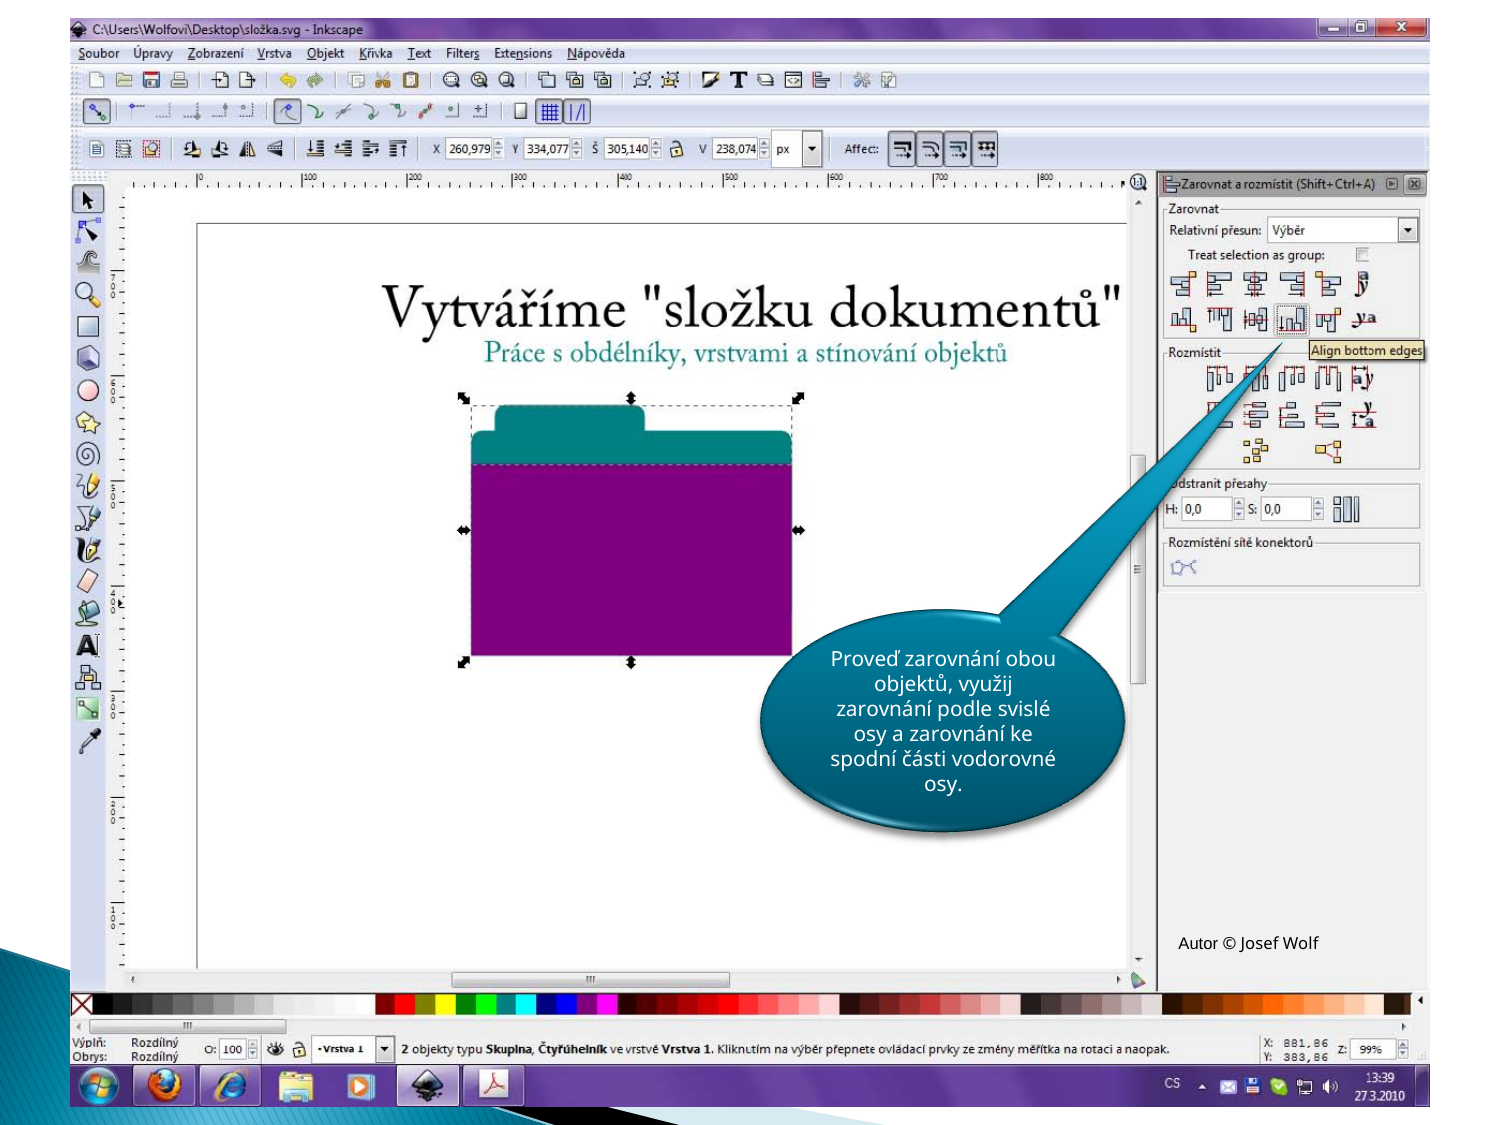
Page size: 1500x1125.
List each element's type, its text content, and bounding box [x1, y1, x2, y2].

picture [0, 18, 1430, 1125]
text_box Autor © Josef Wolf [1163, 904, 1430, 961]
text_box Proveď zarovnání obou objektů, využij zarovnání podle svislé osy a zarovnání ke spodní části vodorovné osy. [814, 641, 1072, 800]
